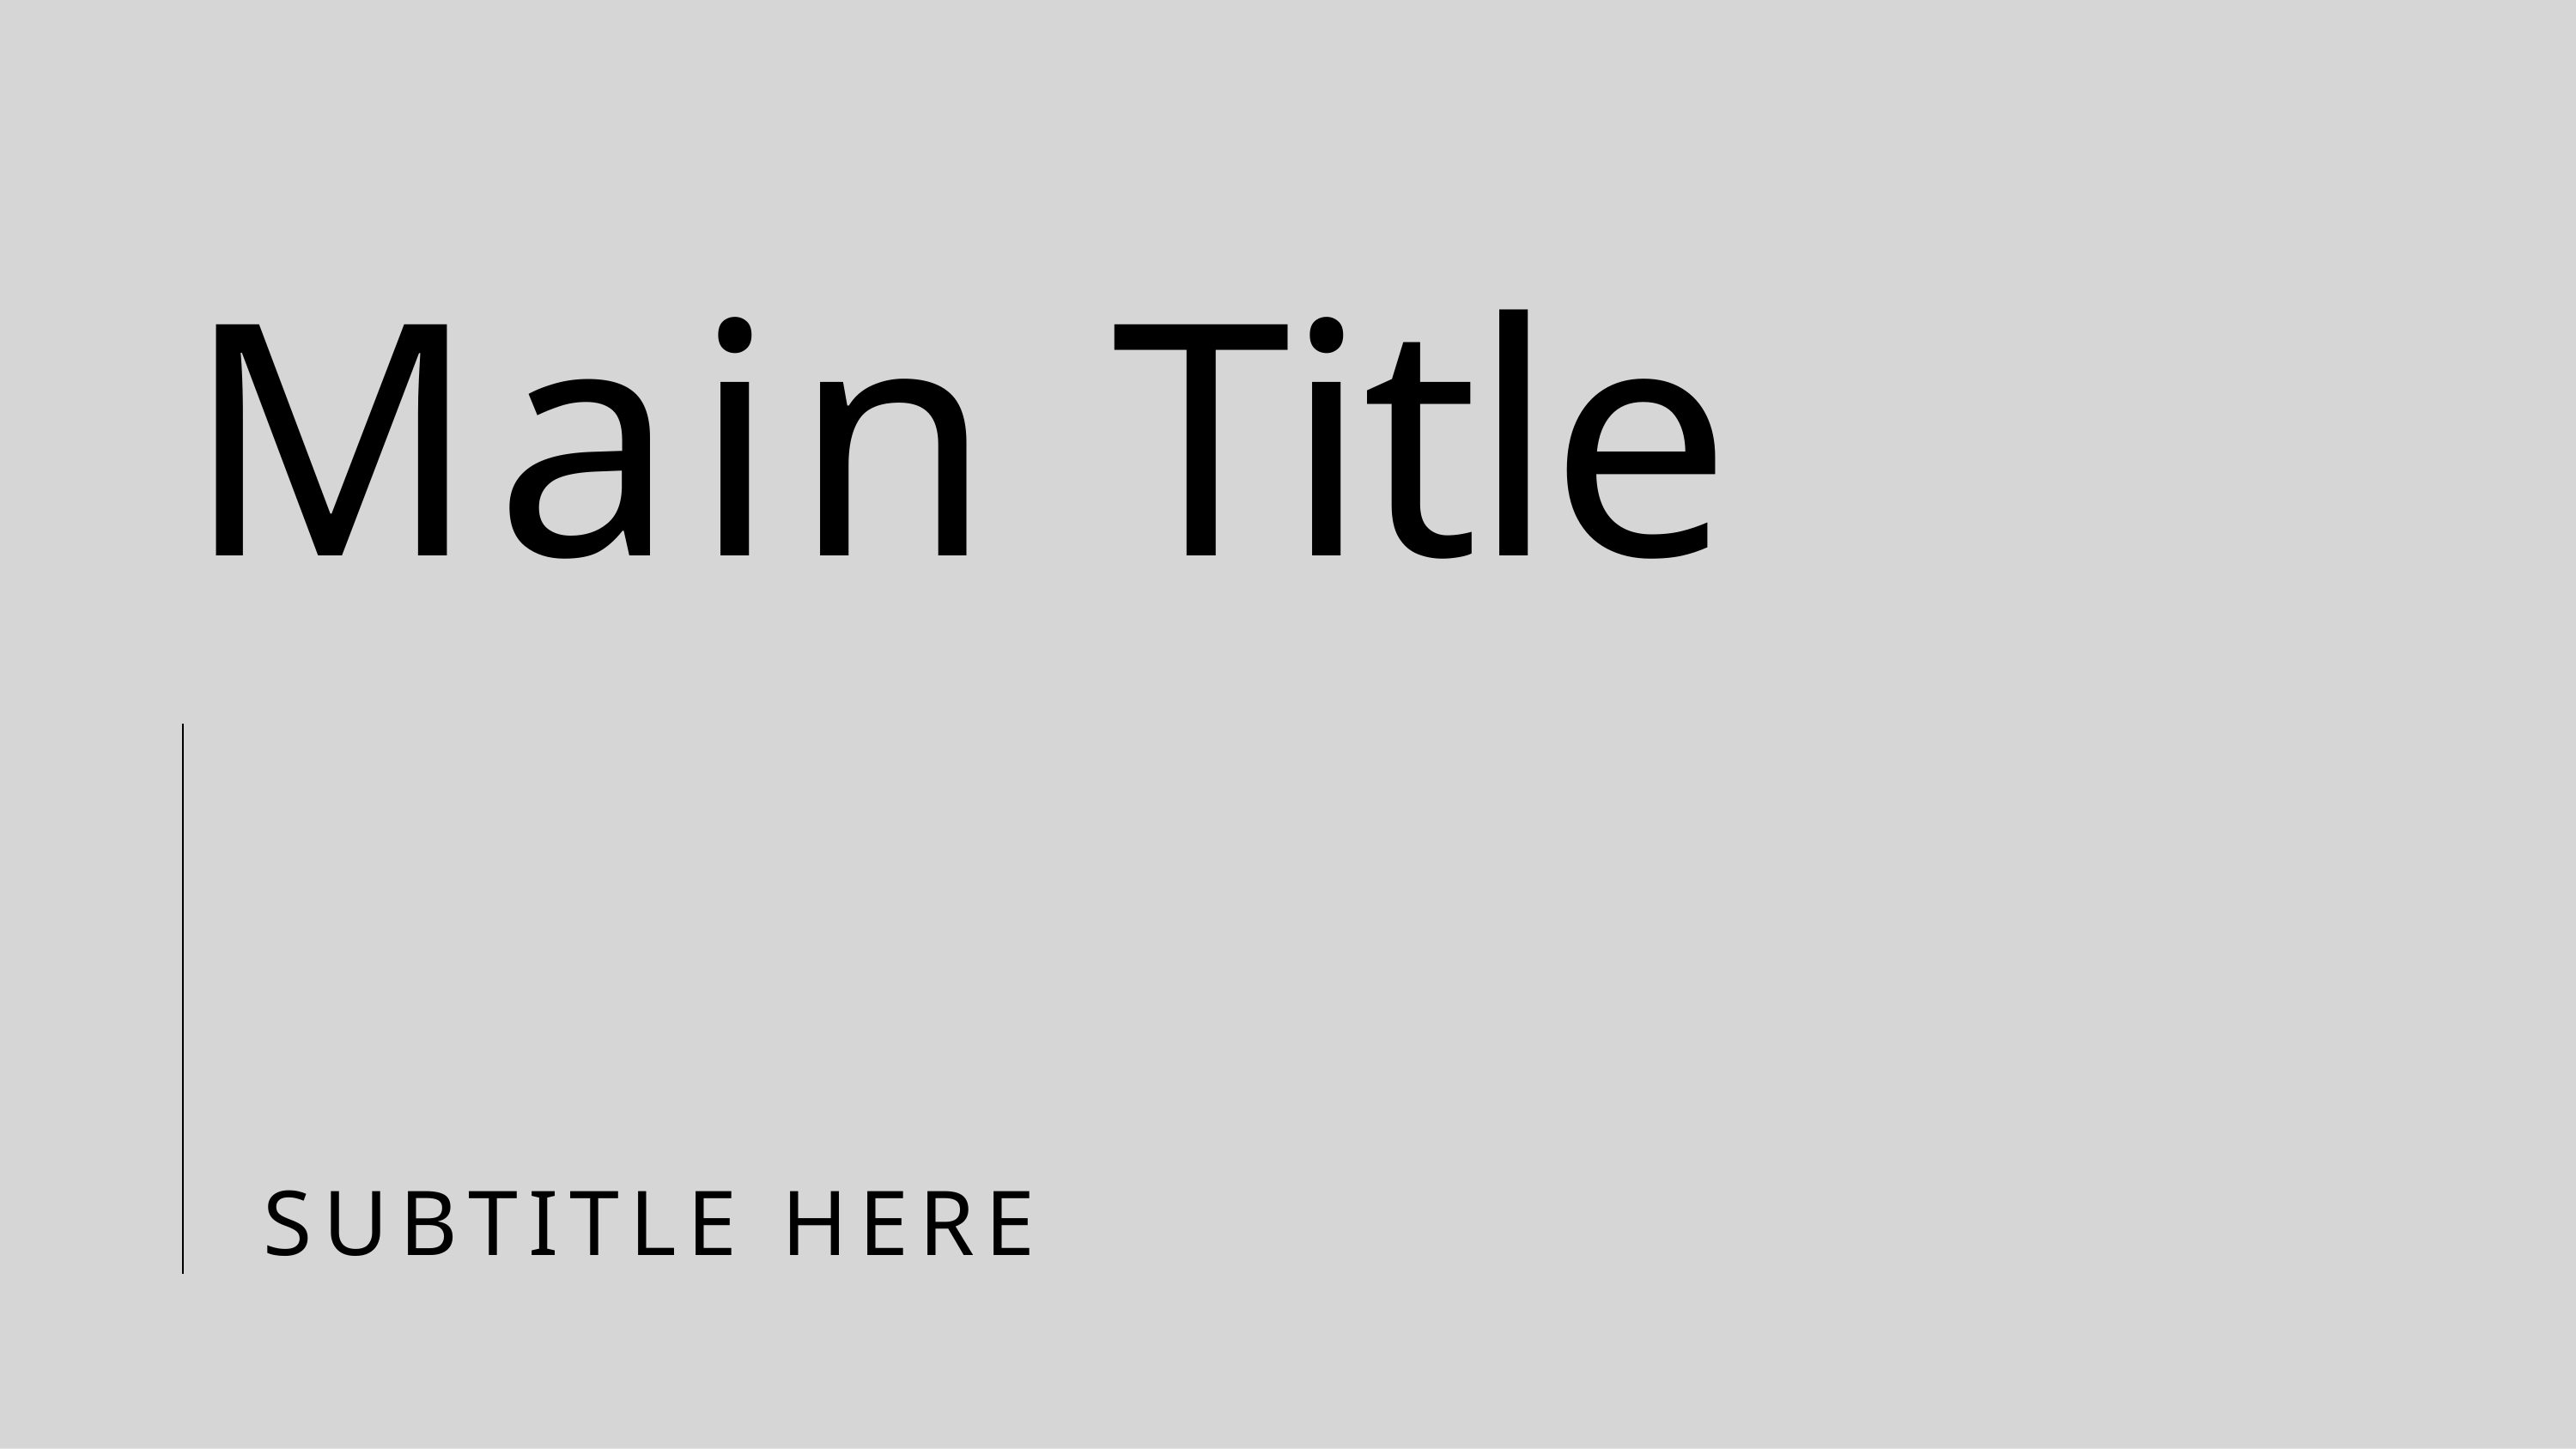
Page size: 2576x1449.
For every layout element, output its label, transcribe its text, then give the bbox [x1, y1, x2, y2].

title Main Title [182, 230, 2239, 625]
text_box SUBTITLE HERE [261, 1164, 1378, 1275]
